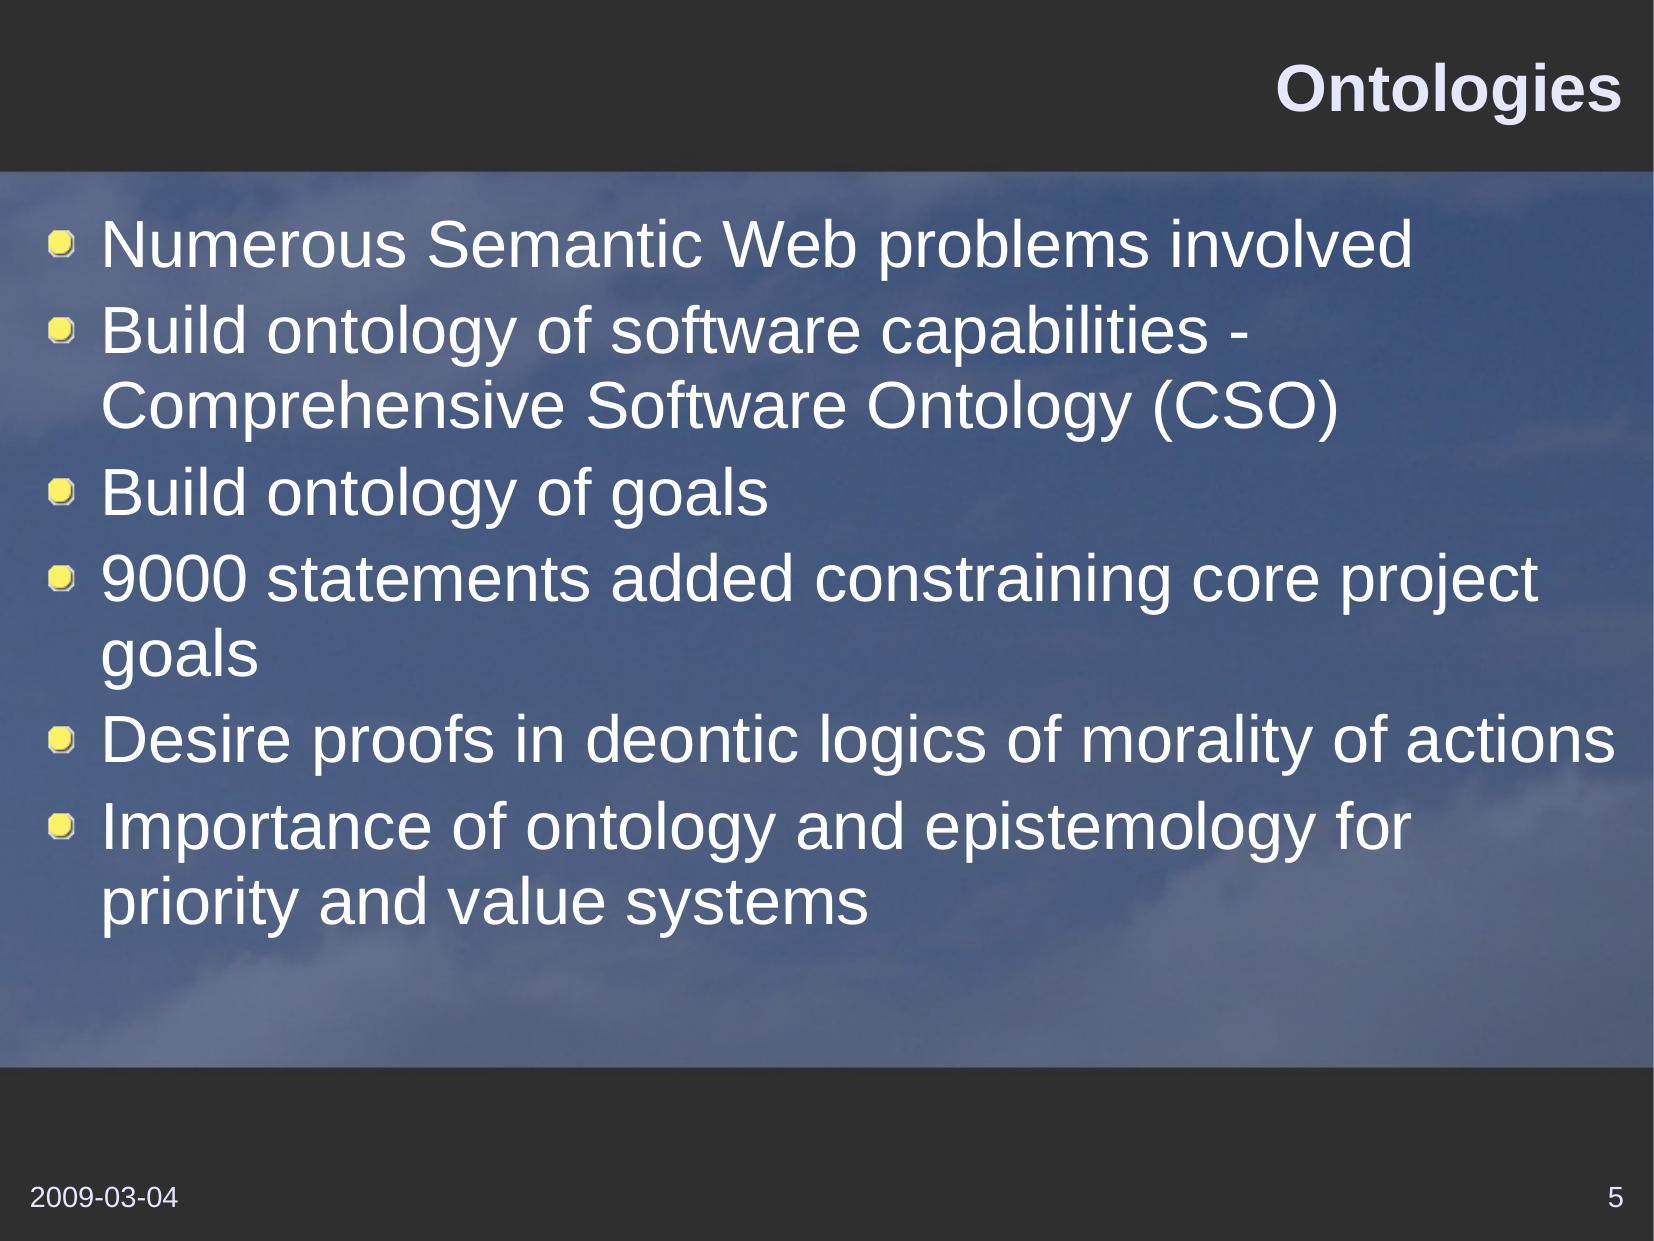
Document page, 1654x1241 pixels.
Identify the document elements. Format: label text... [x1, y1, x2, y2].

list Numerous Semantic Web problems involved Build ontology of software capabilities - Comprehensive Software Ontology (CSO) Build ontology of goals 9000 statements added constraining core project goals Desire proofs in deontic logics of morality of actions Importance of ontology and epistemology for priority and value systems [29, 206, 1625, 1034]
picture [0, 0, 1654, 1241]
title Ontologies [29, 29, 1625, 148]
